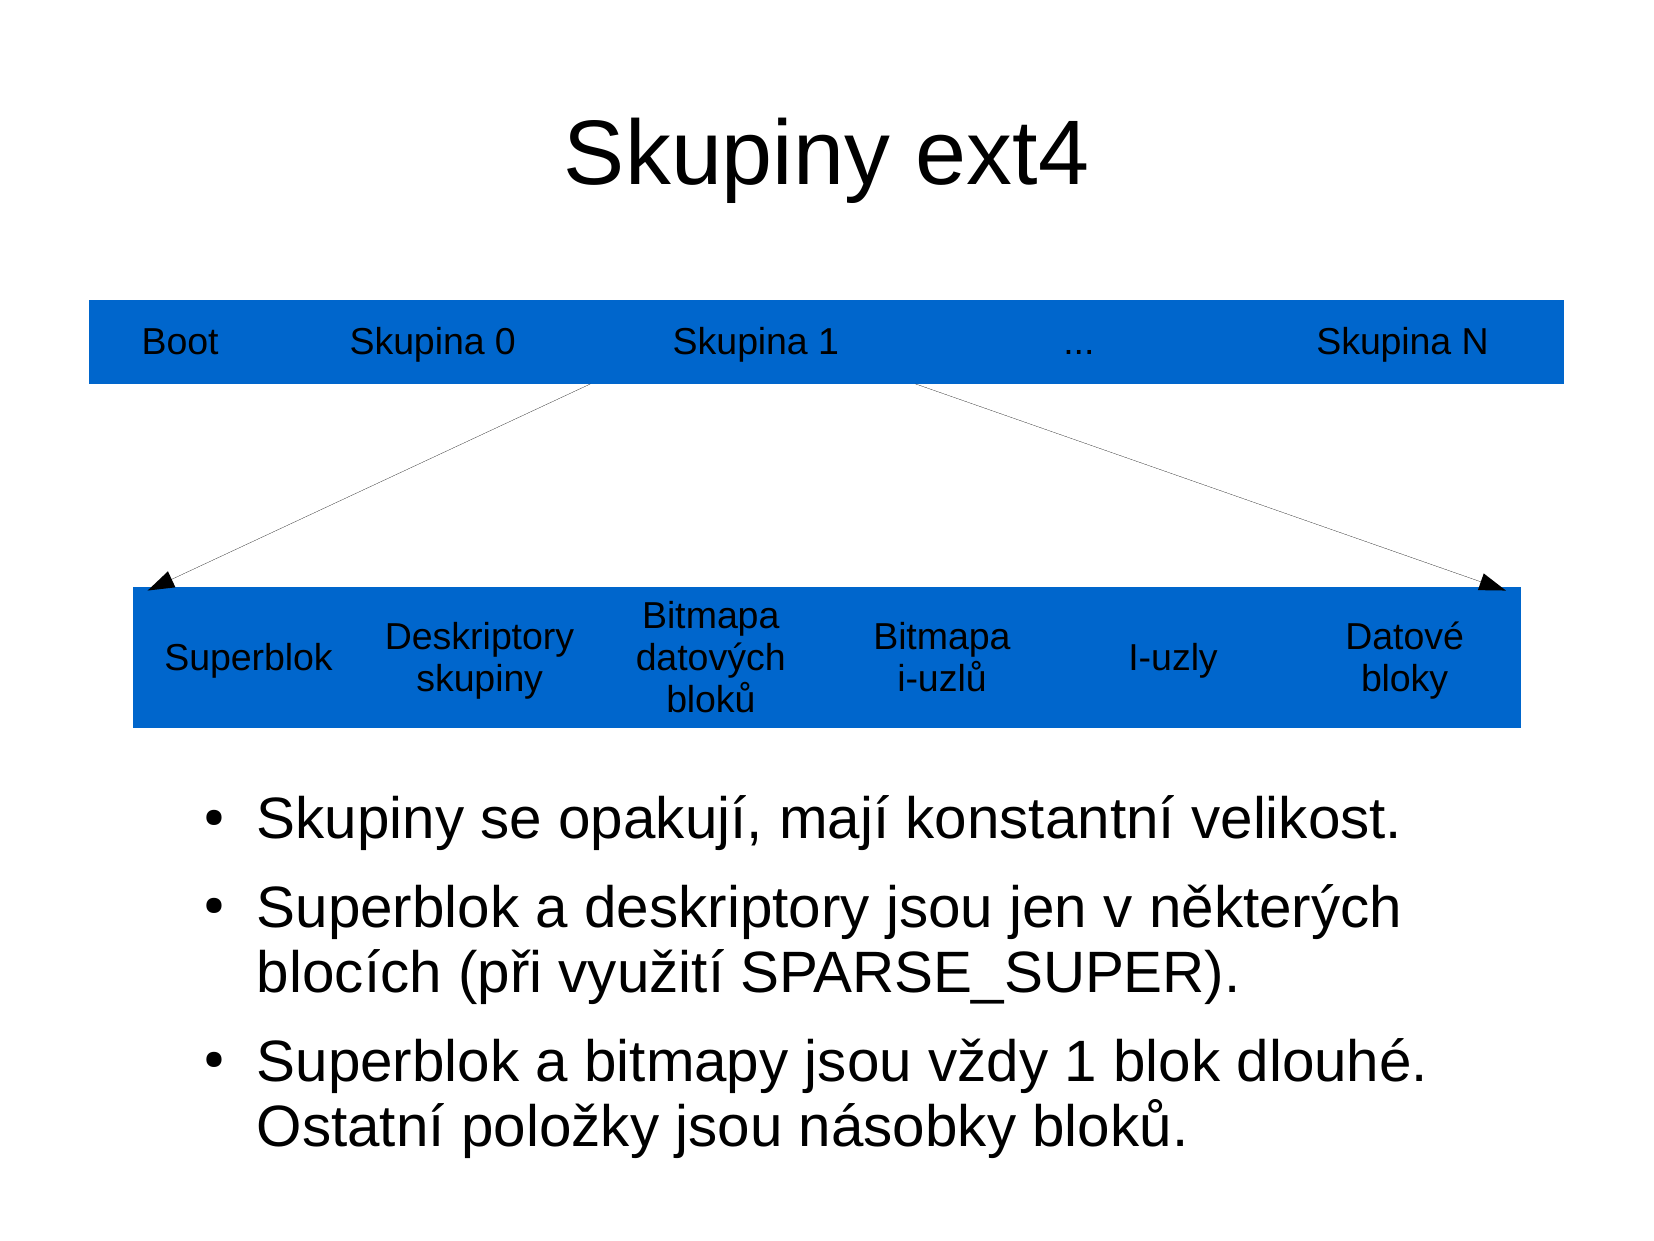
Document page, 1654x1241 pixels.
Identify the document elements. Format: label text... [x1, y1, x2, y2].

table_header Bitmapa i-uzlů [826, 587, 1058, 728]
table_header Deskriptory skupiny [364, 587, 595, 728]
table_header Superblok [133, 587, 364, 728]
table_header Datové bloky [1289, 587, 1521, 728]
table_header Bitmapa datových bloků [595, 587, 826, 728]
title Skupiny ext4 [82, 56, 1571, 250]
table_header ... [917, 300, 1241, 384]
table_header Skupina N [1241, 300, 1564, 384]
list Skupiny se opakují, mají konstantní velikost. Superblok a deskriptory jsou jen v některých blocích (při využití SPARSE_SUPER). Superblok a bitmapy jsou vždy 1 blok dlouhé. Ostatní položky jsou násobky bloků. [115, 786, 1480, 1158]
table_header I-uzly [1058, 587, 1289, 728]
table_header Skupina 0 [271, 300, 594, 384]
table_header Skupina 1 [594, 300, 917, 384]
table_header Boot [89, 300, 271, 384]
